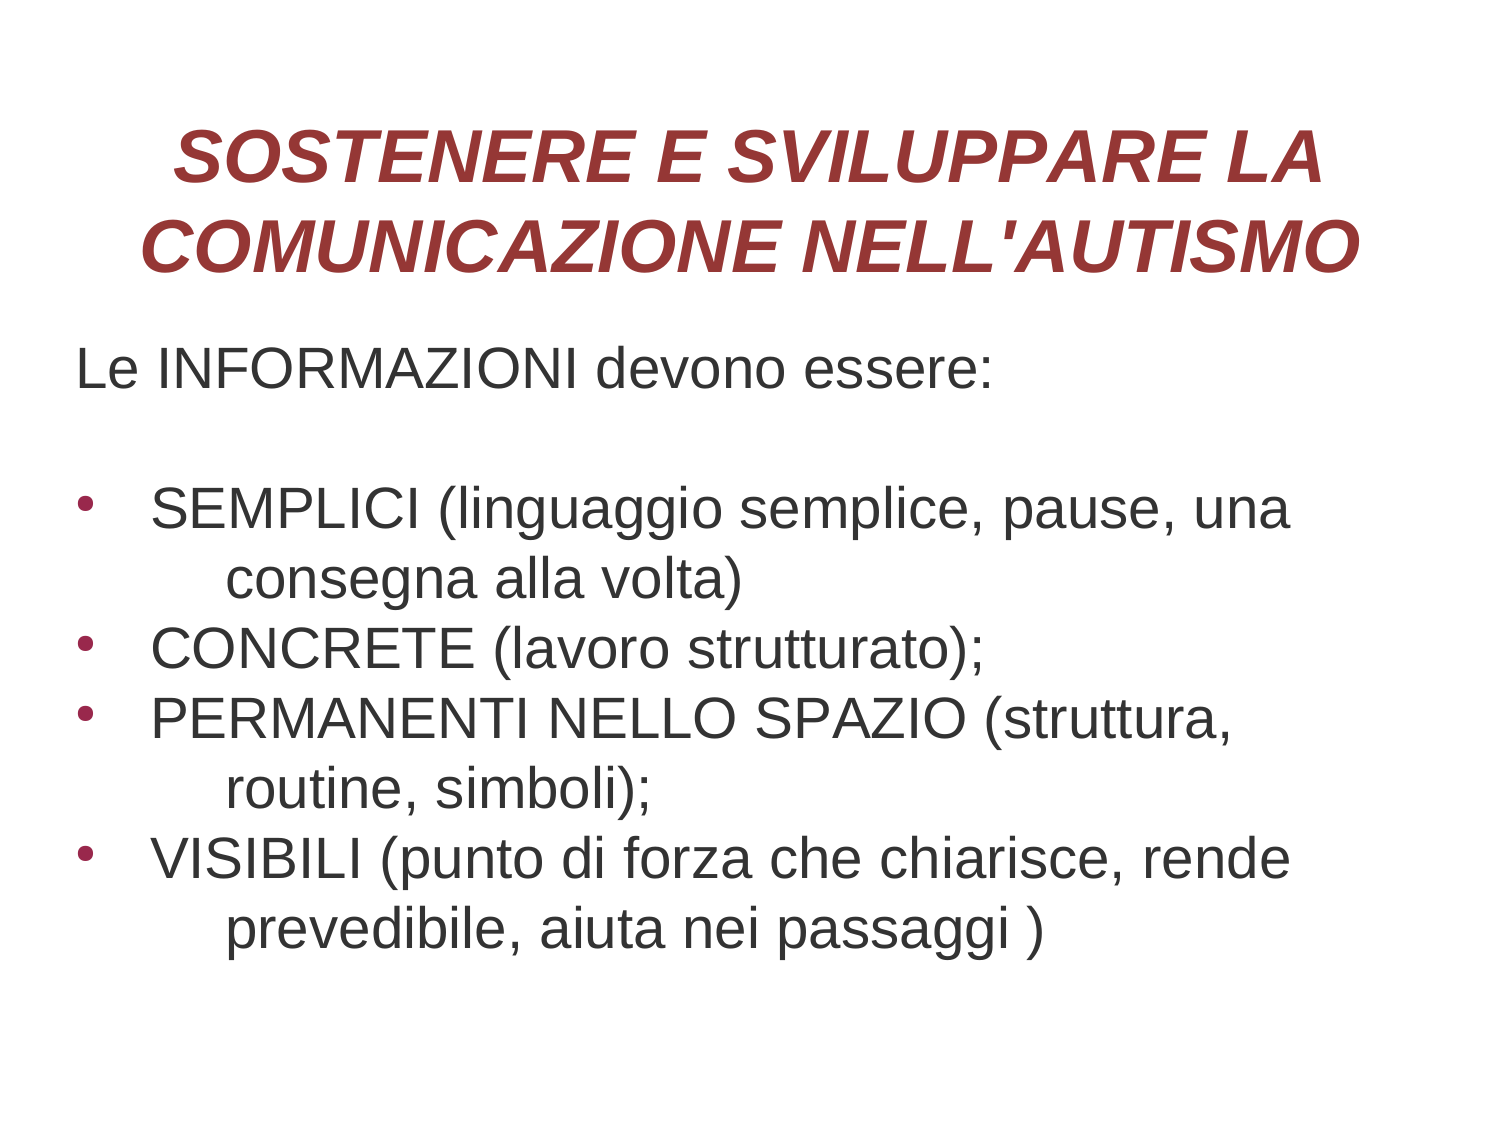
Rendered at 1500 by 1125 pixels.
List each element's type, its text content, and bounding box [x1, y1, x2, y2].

title SOSTENERE E SVILUPPARE LA COMUNICAZIONE NELL'AUTISMO [110, 104, 1392, 292]
subtitle Le INFORMAZIONI devono essere: SEMPLICI (linguaggio semplice, pause, una consegna alla volta) CONCRETE (lavoro strutturato); PERMANENTI NELLO SPAZIO (struttura, routine, simboli); VISIBILI (punto di forza che chiarisce, rende prevedibile, aiuta nei passaggi ) [75, 330, 1395, 779]
